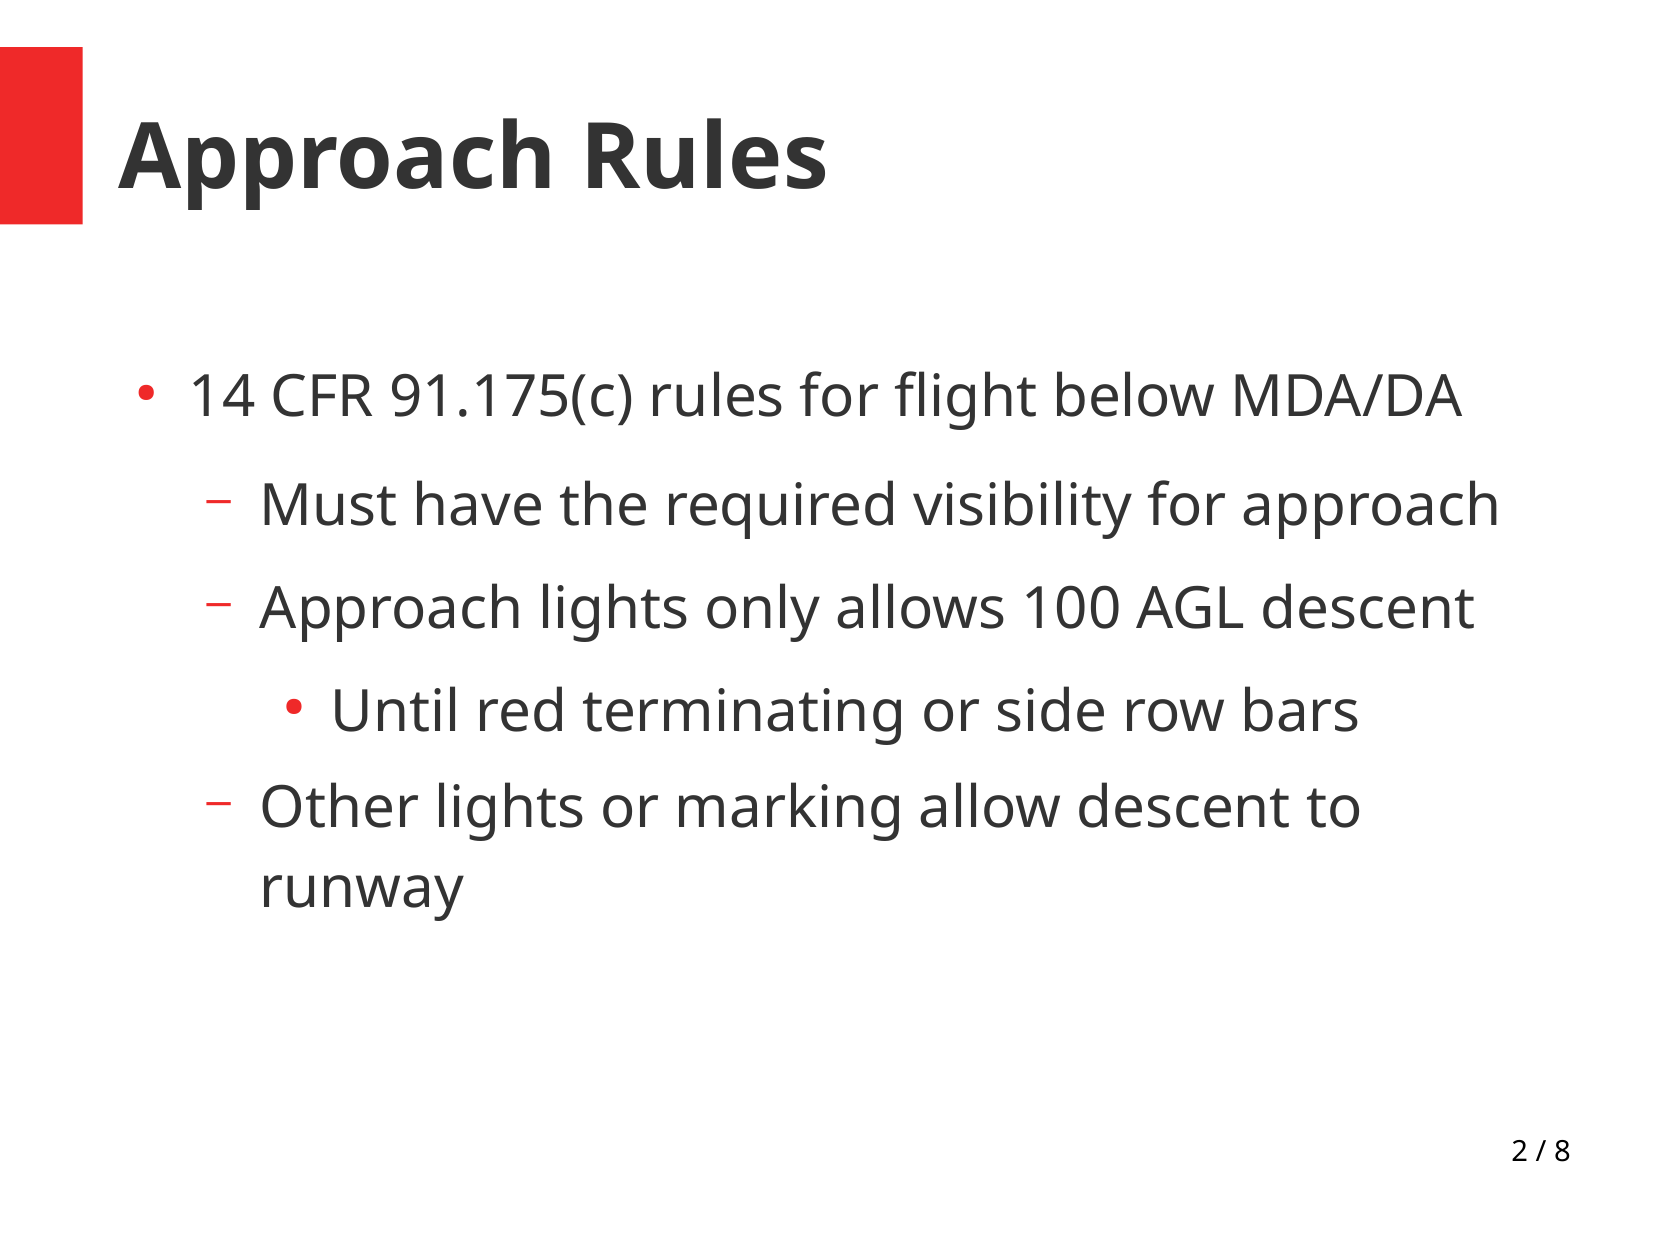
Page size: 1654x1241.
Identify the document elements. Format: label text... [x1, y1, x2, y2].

title Approach Rules [118, 49, 1571, 257]
list 14 CFR 91.175(c) rules for flight below MDA/DA Must have the required visibility for approach Approach lights only allows 100 AGL descent Until red terminating or side row bars Other lights or marking allow descent to runway [118, 354, 1536, 1074]
